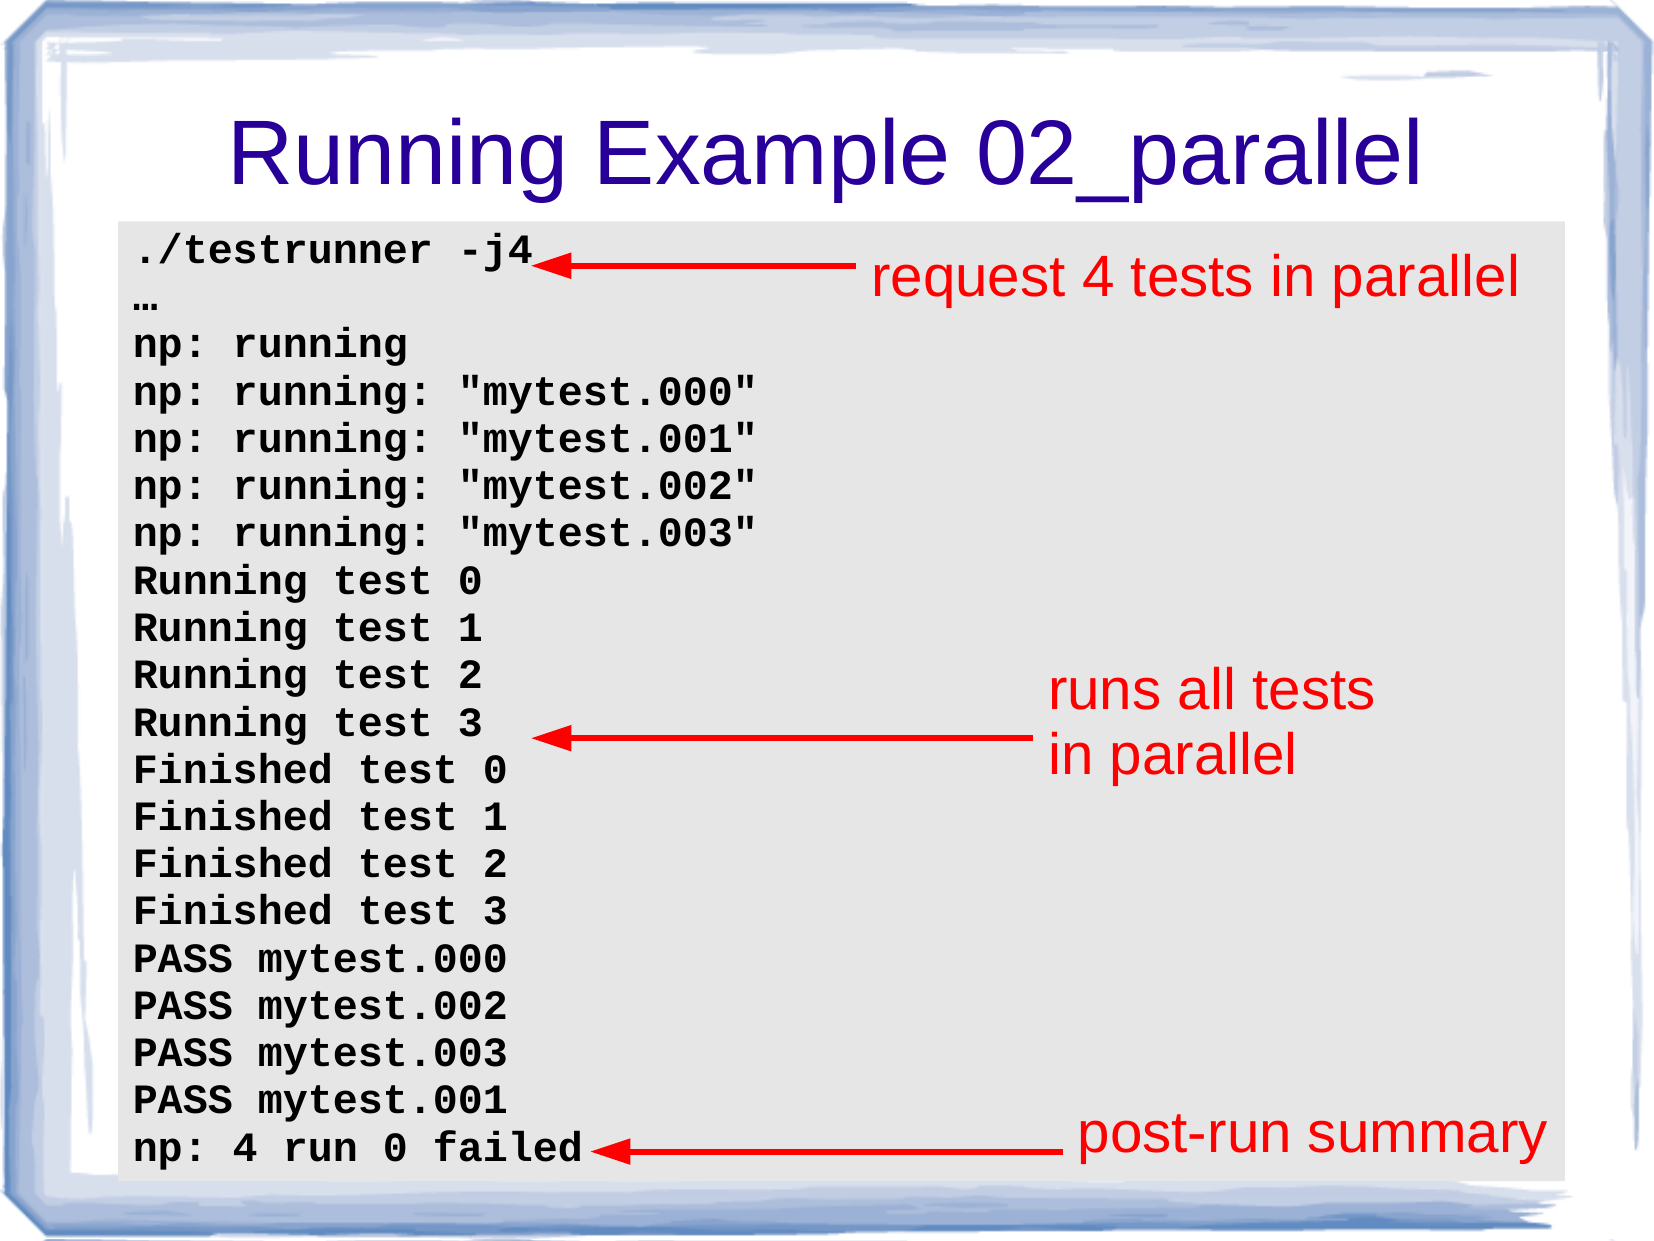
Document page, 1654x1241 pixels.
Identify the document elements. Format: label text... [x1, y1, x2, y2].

text_box ./testrunner -j4 … np: running np: running: "mytest.000" np: running: "mytest.001" np: running: "mytest.002" np: running: "mytest.003" Running test 0 Running test 1 Running test 2 Running test 3 Finished test 0 Finished test 1 Finished test 2 Finished test 3 PASS mytest.000 PASS mytest.002 PASS mytest.003 PASS mytest.001 np: 4 run 0 failed [118, 221, 1565, 1182]
text_box request 4 tests in parallel [856, 236, 1536, 325]
text_box runs all tests in parallel [1033, 649, 1392, 827]
text_box post-run summary [1062, 1092, 1565, 1182]
title Running Example 02_parallel [82, 49, 1571, 257]
picture [0, 0, 1654, 1241]
